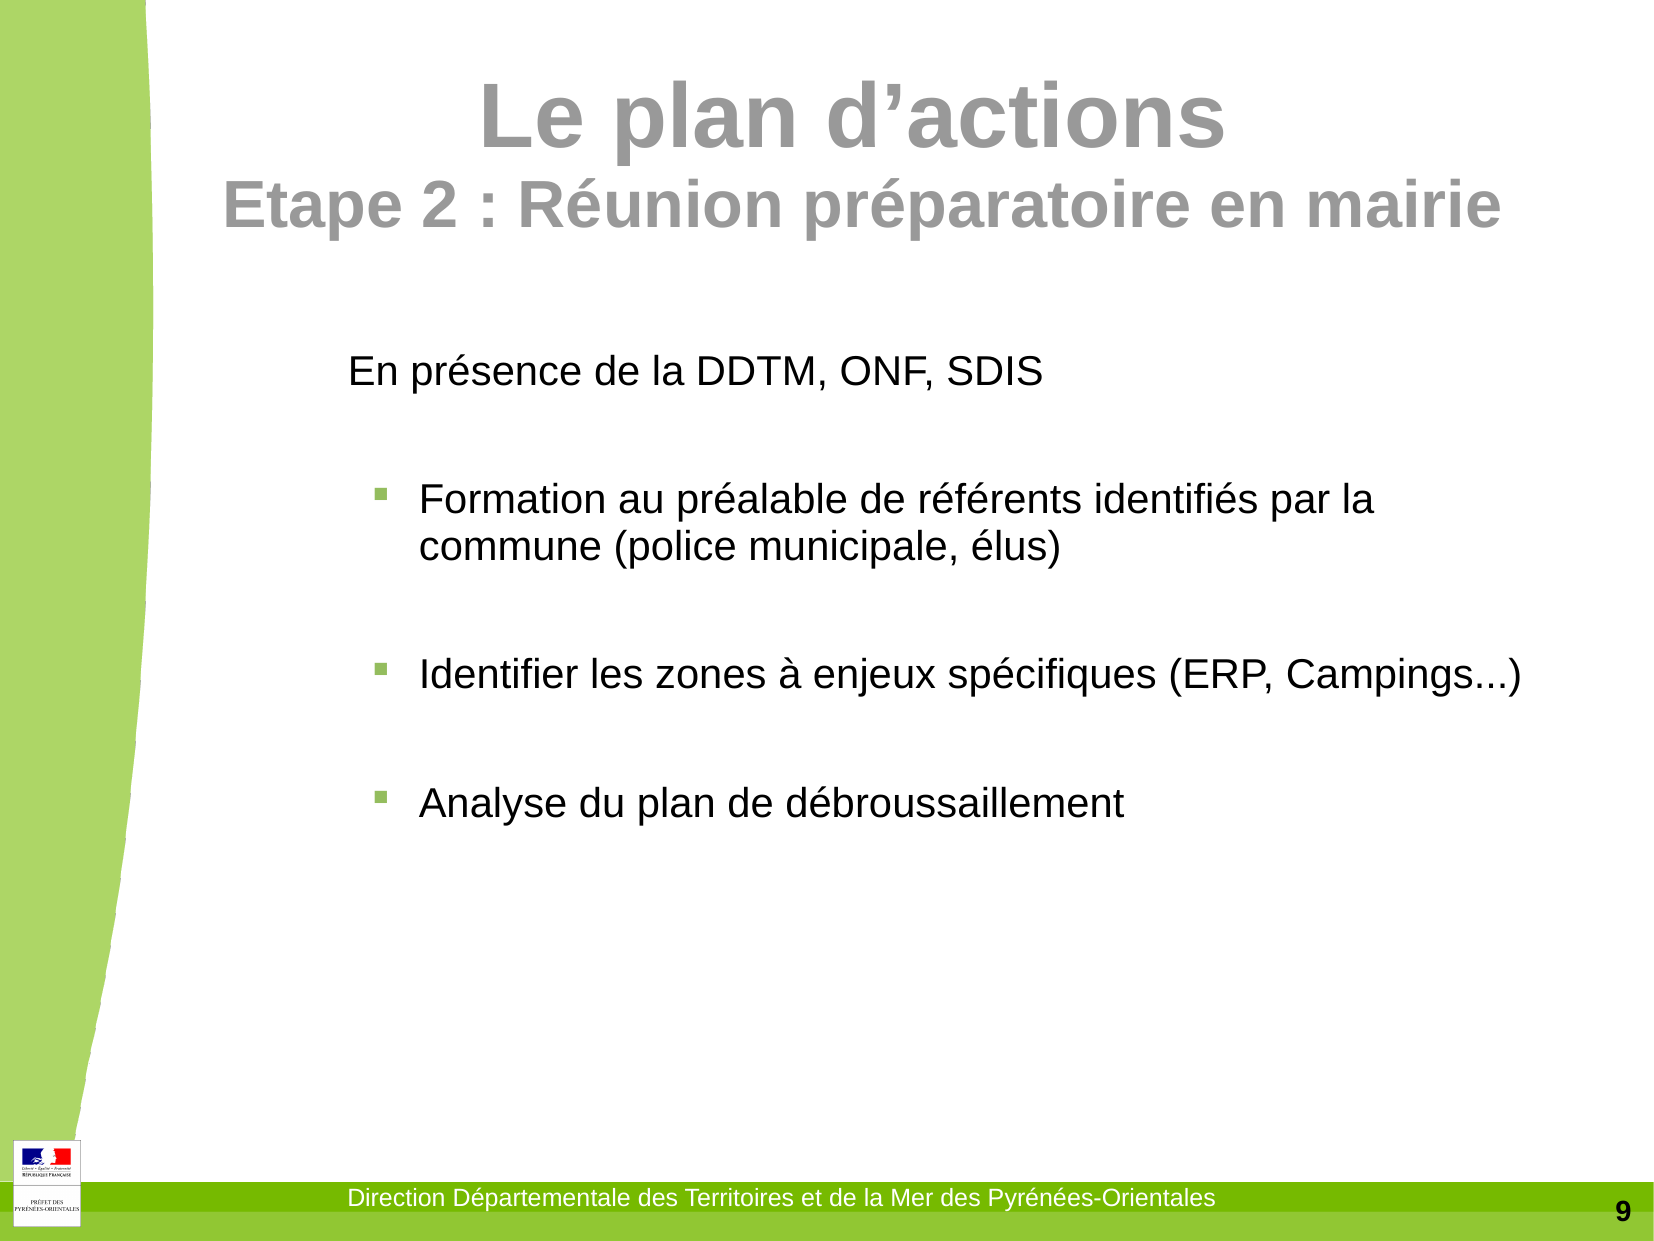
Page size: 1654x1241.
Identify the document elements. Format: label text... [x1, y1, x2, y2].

picture [0, 0, 1654, 1241]
list En présence de la DDTM, ONF, SDIS Formation au préalable de référents identifiés par la commune (police municipale, élus) Identifier les zones à enjeux spécifiques (ERP, Campings...) Analyse du plan de débroussaillement [206, 347, 1536, 945]
title Le plan d’actions Etape 2 : Réunion préparatoire en mairie [136, 56, 1571, 250]
